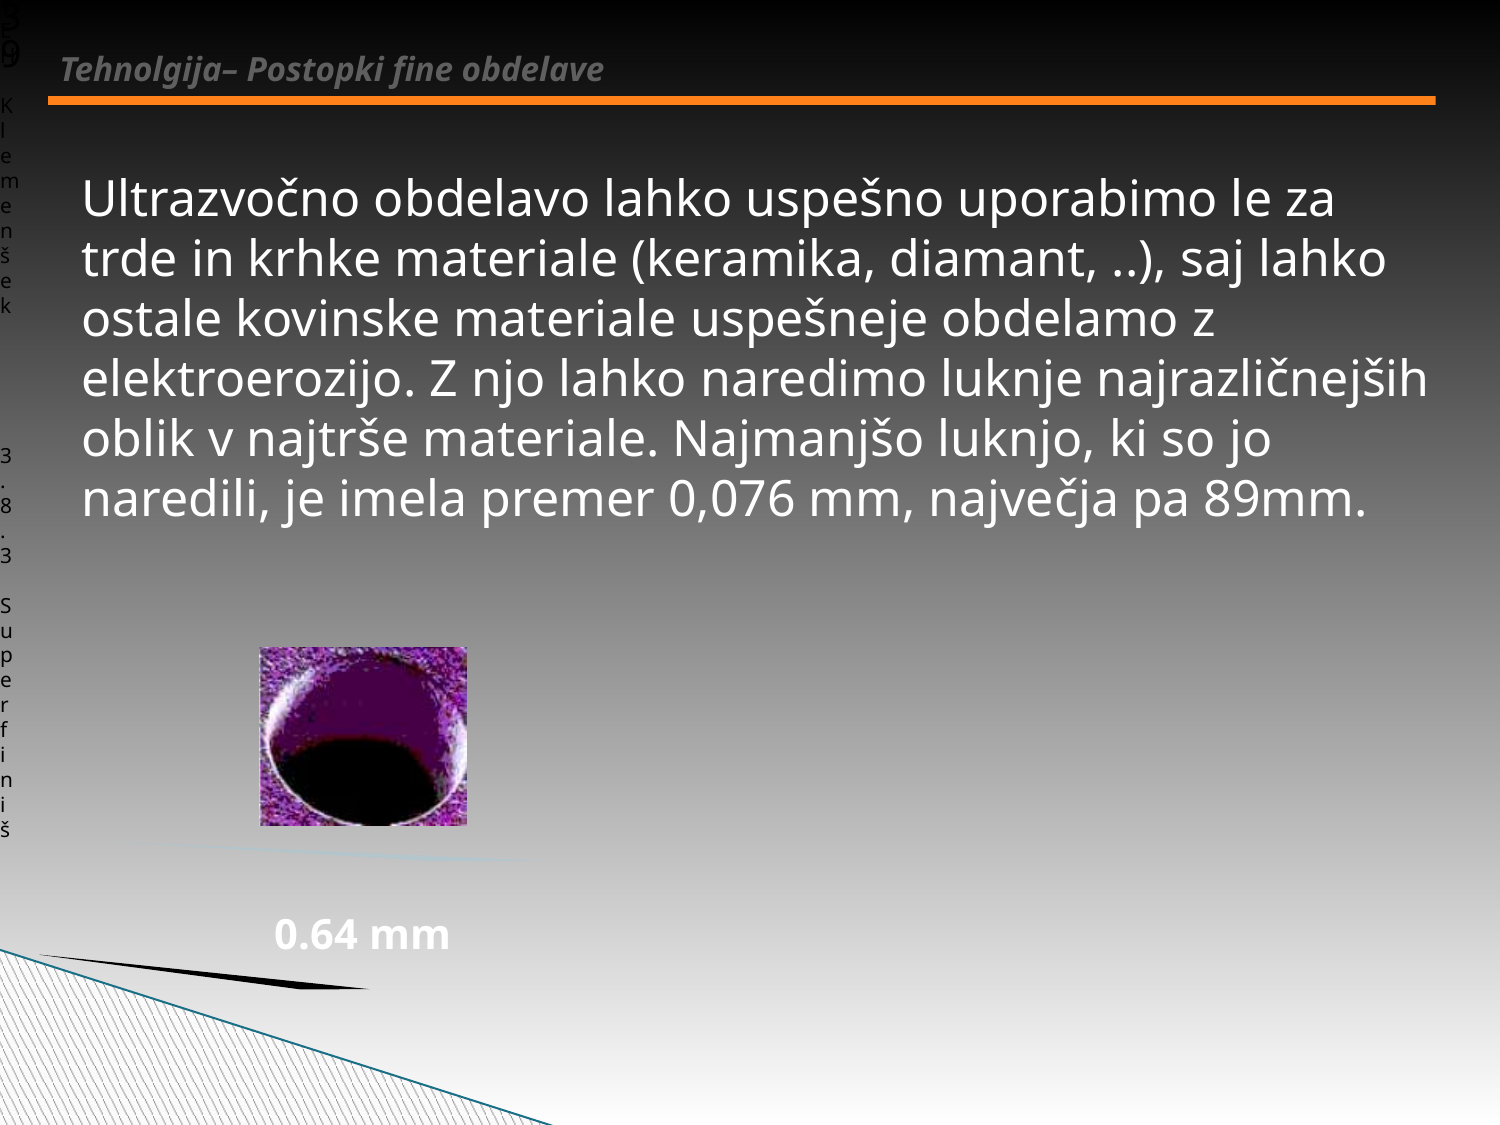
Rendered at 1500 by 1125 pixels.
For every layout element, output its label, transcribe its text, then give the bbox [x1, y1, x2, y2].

text_box 0.64 mm [259, 900, 467, 966]
text_box Ultrazvočno obdelavo lahko uspešno uporabimo le za trde in krhke materiale (keramika, diamant, ..), saj lahko ostale kovinske materiale uspešneje obdelamo z elektroerozijo. Z njo lahko naredimo luknje najrazličnejših oblik v najtrše materiale. Najmanjšo luknjo, ki so jo naredili, je imela premer 0,076 mm, največja pa 89mm. [66, 158, 1458, 594]
picture [259, 647, 467, 826]
picture [0, 952, 543, 1125]
